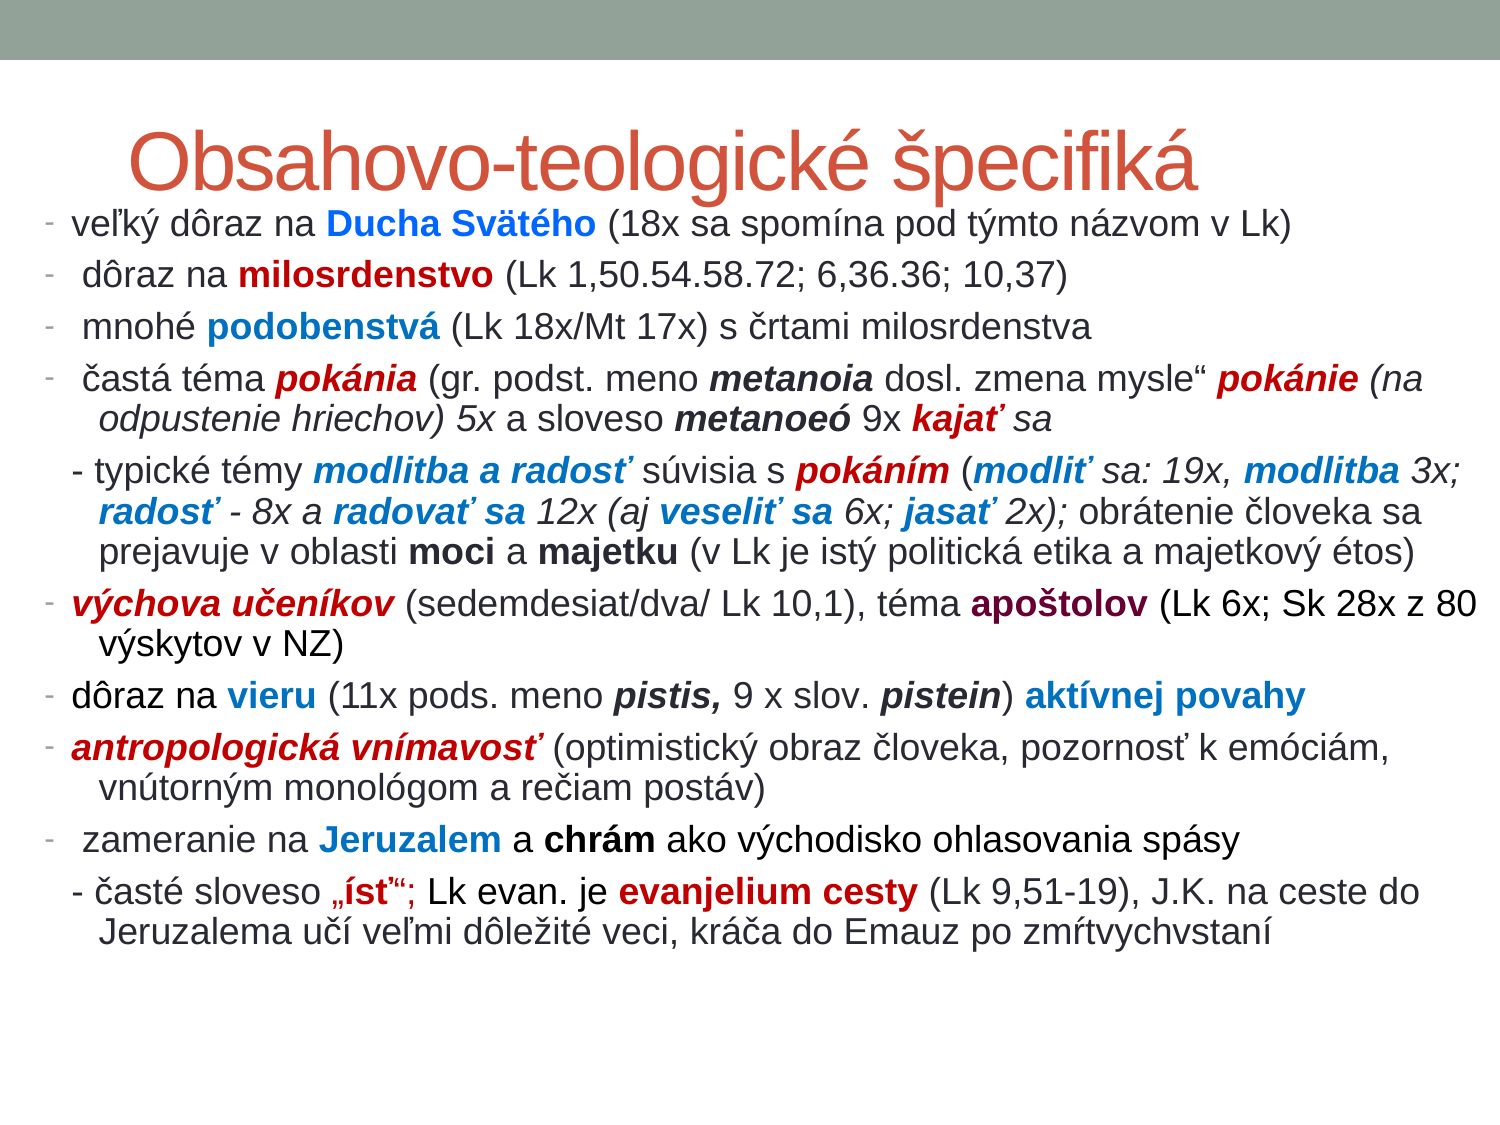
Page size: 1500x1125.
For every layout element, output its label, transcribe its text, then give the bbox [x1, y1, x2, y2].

title Obsahovo-teologické špecifiká [112, 0, 1388, 126]
list veľký dôraz na Ducha Svätého (18x sa spomína pod týmto názvom v Lk) dôraz na milosrdenstvo (Lk 1,50.54.58.72; 6,36.36; 10,37) mnohé podobenstvá (Lk 18x/Mt 17x) s črtami milosrdenstva častá téma pokánia (gr. podst. meno metanoia dosl. zmena mysle“ pokánie (na odpustenie hriechov) 5x a sloveso metanoeó 9x kajať sa - typické témy modlitba a radosť súvisia s pokáním (modliť sa: 19x, modlitba 3x; radosť - 8x a radovať sa 12x (aj veseliť sa 6x; jasať 2x); obrátenie človeka sa prejavuje v oblasti moci a majetku (v Lk je istý politická etika a majetkový étos) výchova učeníkov (sedemdesiat/dva/ Lk 10,1), téma apoštolov (Lk 6x; Sk 28x z 80 výskytov v NZ) dôraz na vieru (11x pods. meno pistis, 9 x slov. pistein) aktívnej povahy antropologická vnímavosť (optimistický obraz človeka, pozornosť k emóciám, vnútorným monológom a rečiam postáv) zameranie na Jeruzalem a chrám ako východisko ohlasovania spásy - časté sloveso „ísť“; Lk evan. je evanjelium cesty (Lk 9,51-19), J.K. na ceste do Jeruzalema učí veľmi dôležité veci, kráča do Emauz po zmŕtvychvstaní [29, 196, 1500, 1000]
